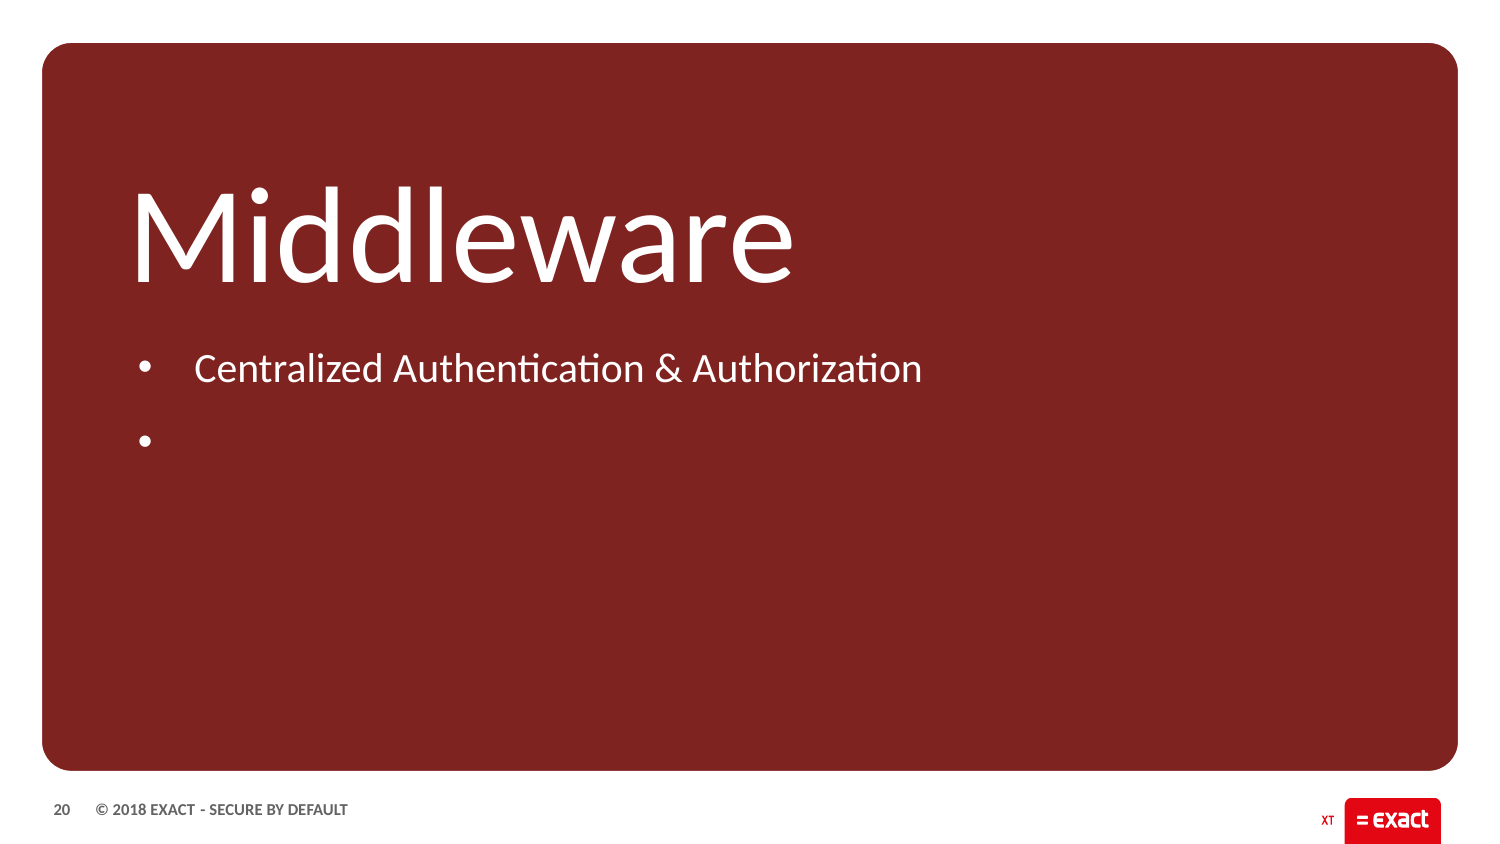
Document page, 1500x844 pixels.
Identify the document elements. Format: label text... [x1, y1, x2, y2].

title Middleware [112, 169, 1368, 338]
text_box Centralized Authentication & Authorization [123, 308, 1357, 475]
text_box 20 [38, 786, 96, 832]
text_box - Secure by default [185, 786, 826, 832]
